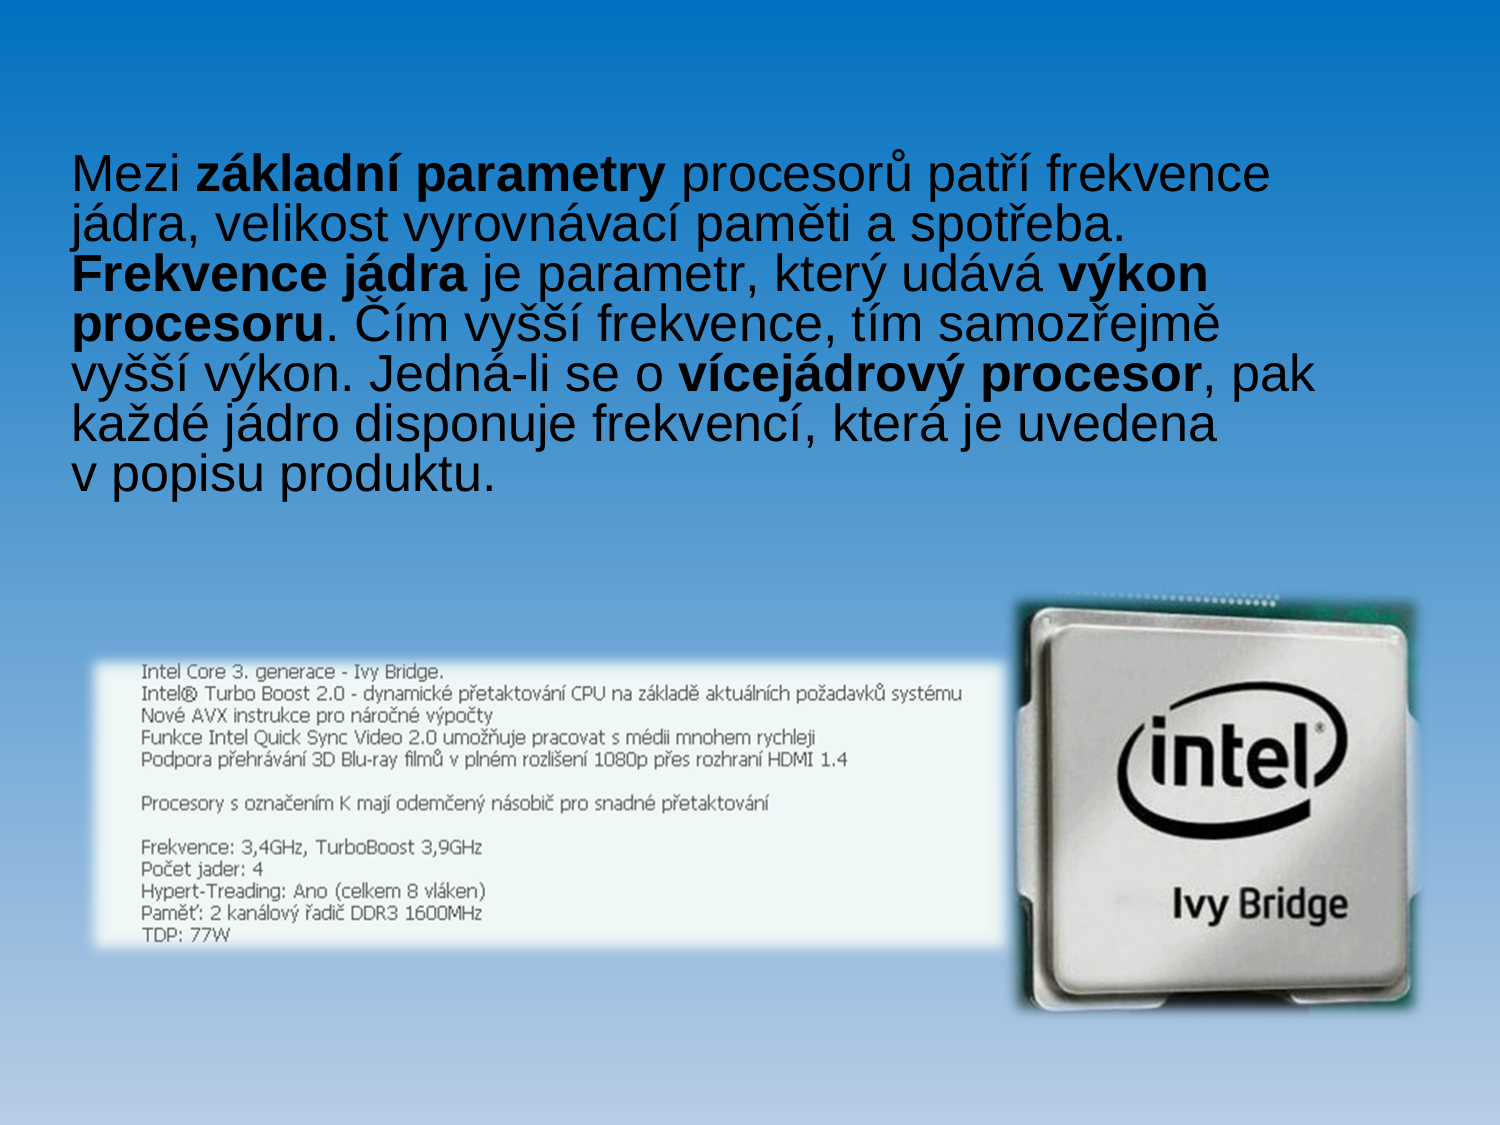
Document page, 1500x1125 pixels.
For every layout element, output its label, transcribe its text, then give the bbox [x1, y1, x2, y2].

list Mezi základní parametry procesorů patří frekvence jádra, velikost vyrovnávací paměti a spotřeba. Frekvence jádra je parametr, který udává výkon procesoru. Čím vyšší frekvence, tím samozřejmě vyšší výkon. Jedná-li se o vícejádrový procesor, pak každé jádro disponuje frekvencí, která je uvedena v popisu produktu. [0, 144, 1353, 528]
picture [77, 573, 1445, 1041]
